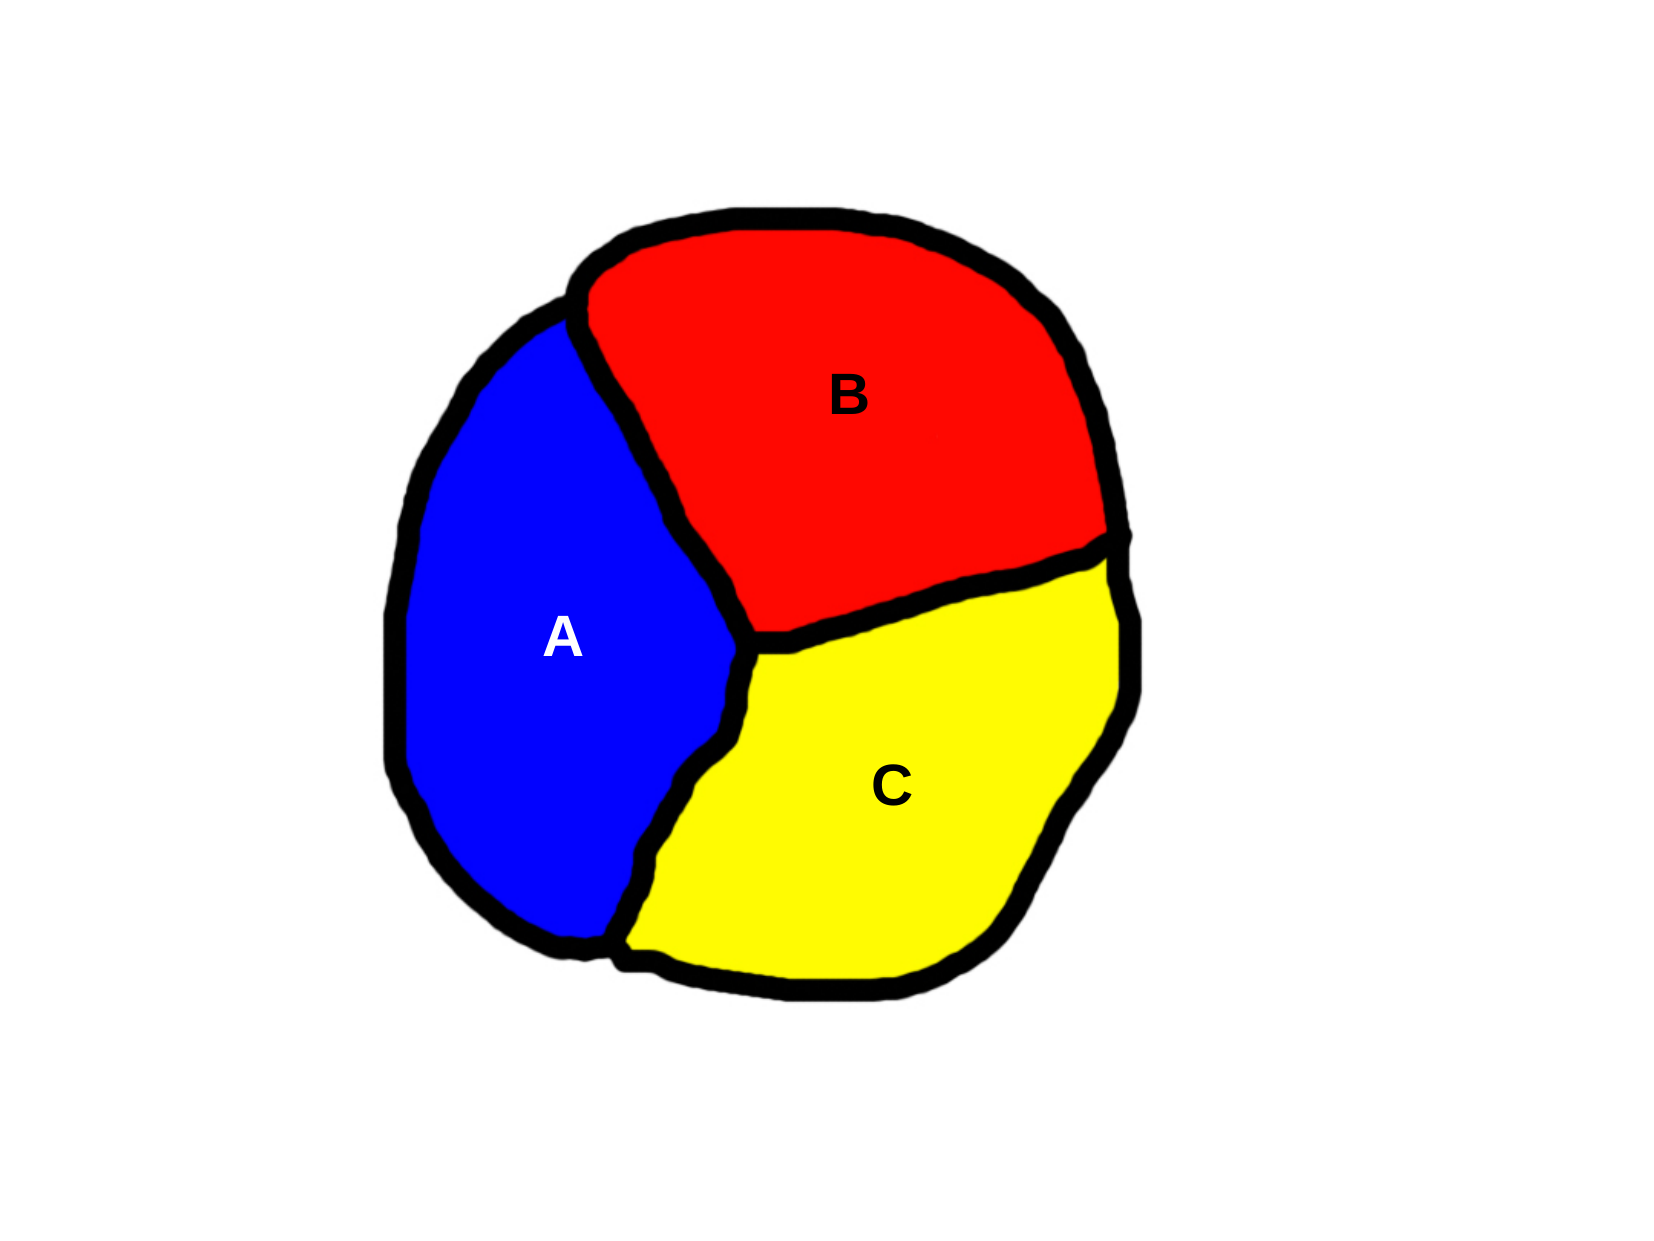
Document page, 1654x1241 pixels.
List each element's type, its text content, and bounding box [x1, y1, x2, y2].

text_box C [856, 745, 928, 826]
text_box B [814, 354, 886, 442]
text_box A [527, 596, 600, 677]
picture [68, 53, 1600, 1202]
